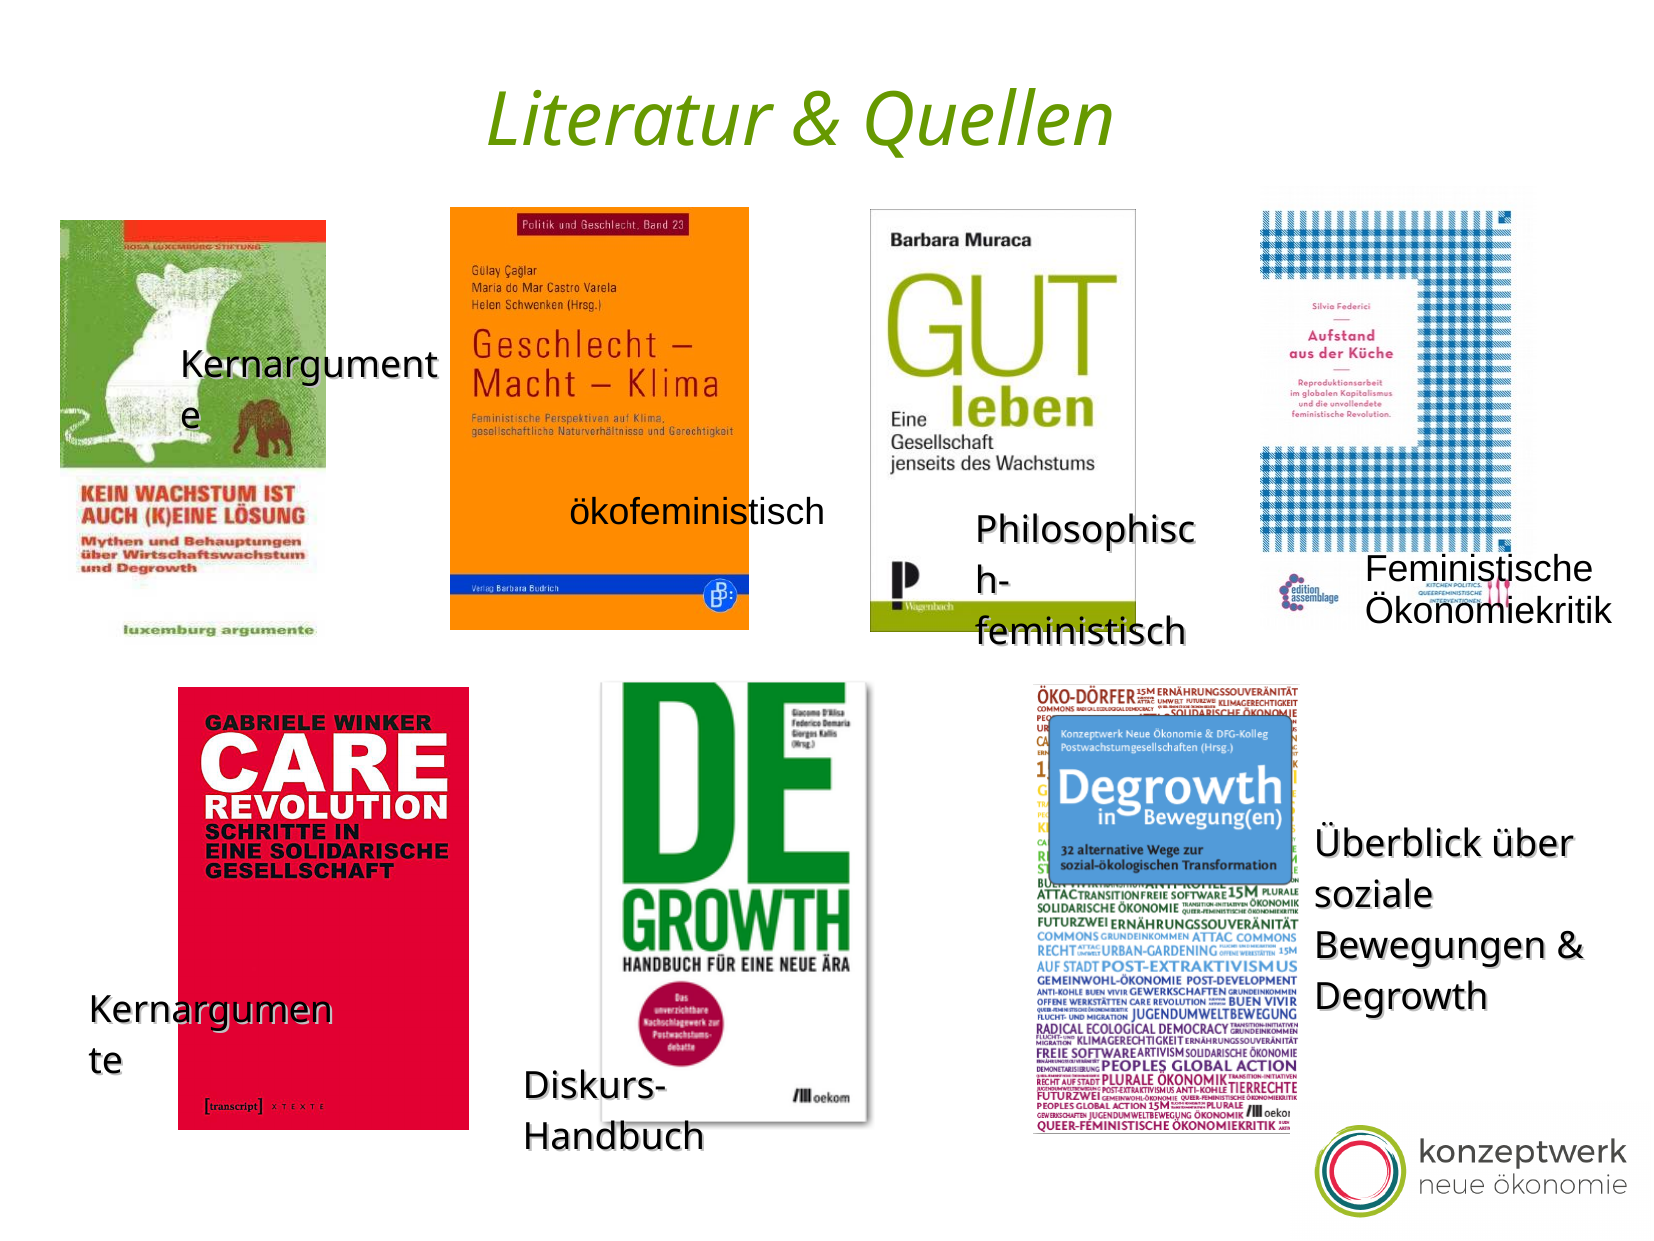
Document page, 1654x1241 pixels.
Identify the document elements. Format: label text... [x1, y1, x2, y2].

text_box Feministische Ökonomiekritik [1350, 540, 1628, 639]
text_box ökofeministisch [554, 483, 841, 541]
text_box Kernargumente [165, 330, 450, 432]
picture [450, 207, 749, 631]
picture [870, 209, 1136, 632]
text_box Überblick über soziale Bewegungen & Degrowth [1299, 809, 1654, 999]
text_box Kernargumente [73, 975, 361, 1077]
text_box Philosophisch- feministisch [960, 495, 1231, 641]
picture [60, 220, 326, 646]
text_box Diskurs- Handbuch [507, 1051, 898, 1154]
title Literatur & Quellen [60, 37, 1543, 196]
picture [1260, 186, 1537, 631]
picture [178, 687, 469, 1130]
picture [1033, 684, 1651, 1241]
picture [596, 678, 881, 1051]
